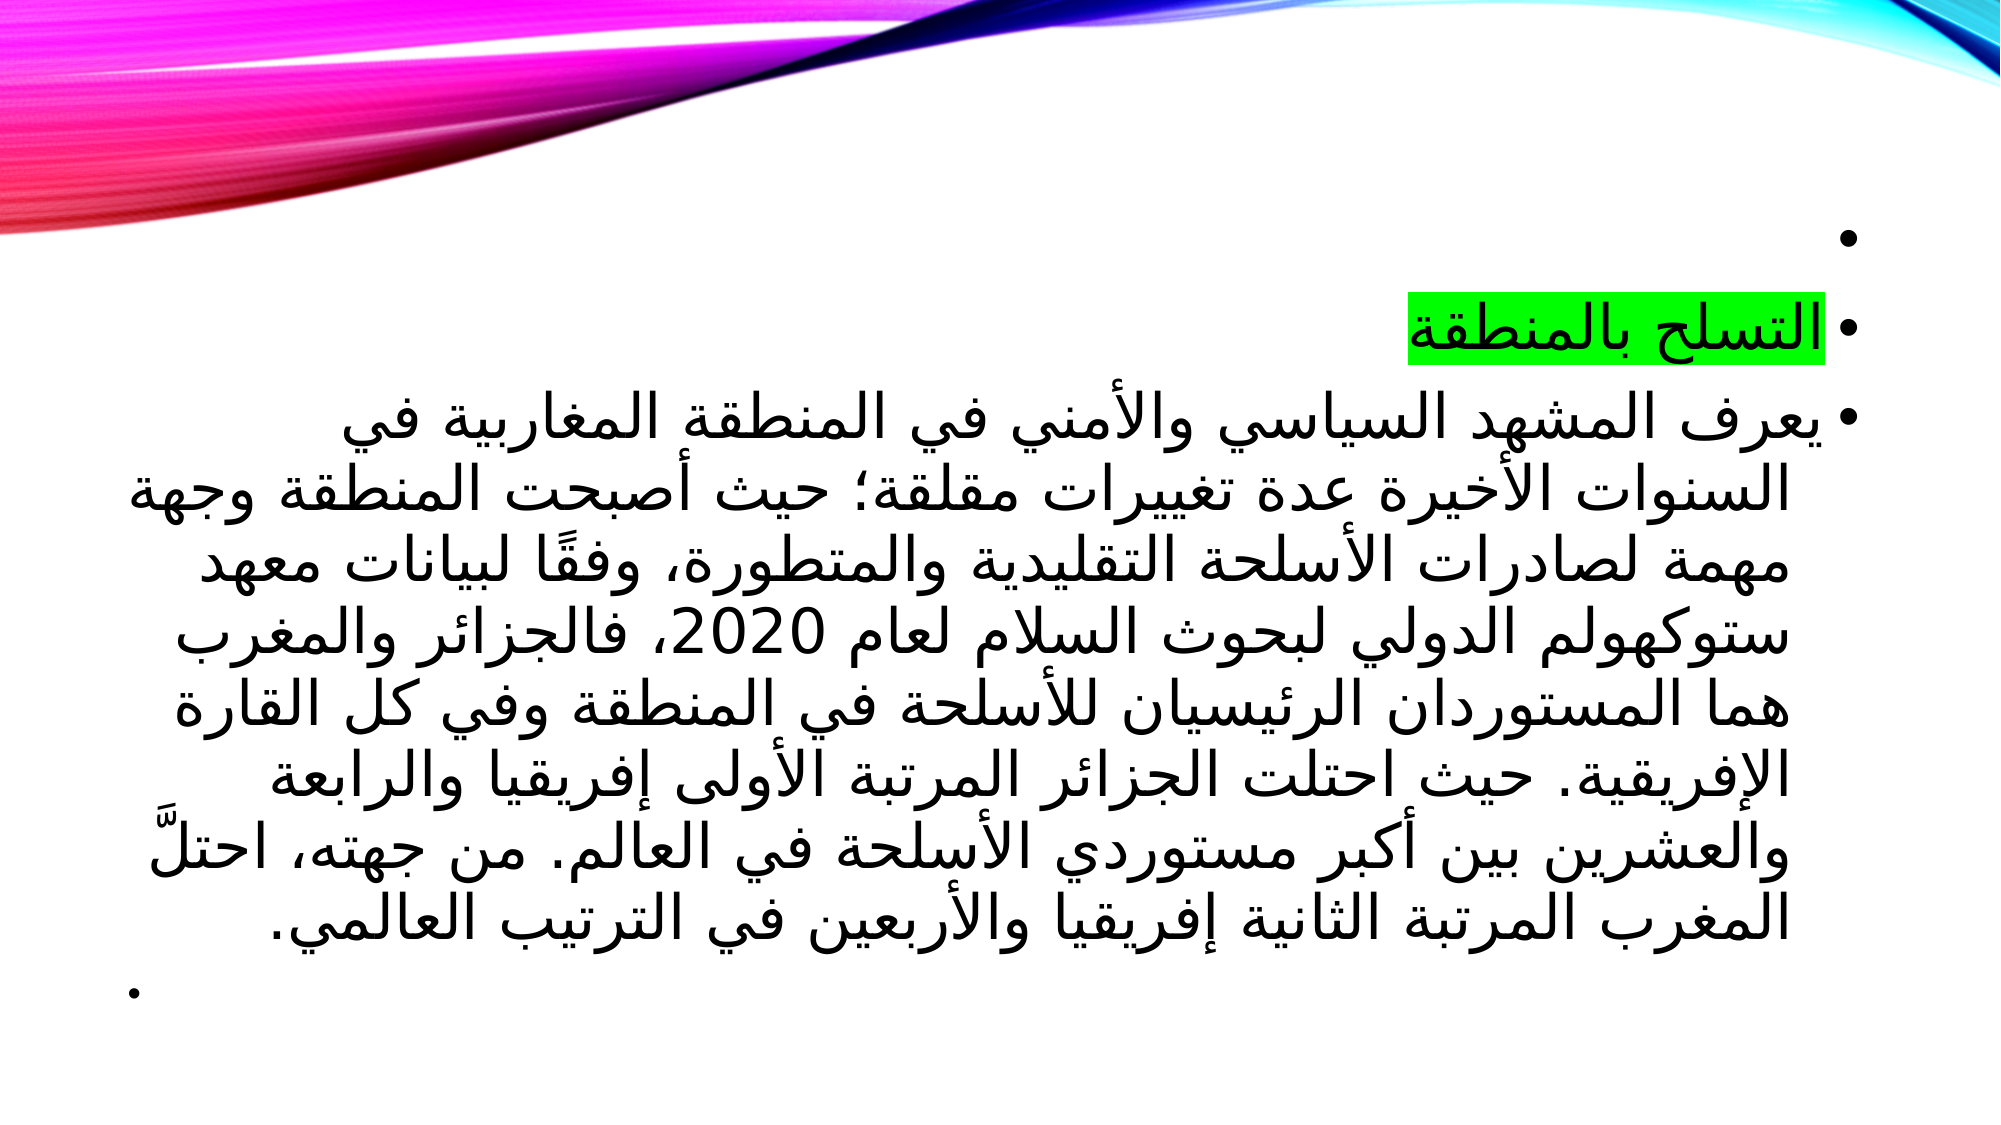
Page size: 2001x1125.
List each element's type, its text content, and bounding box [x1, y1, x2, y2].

list التسلح بالمنطقة يعرف المشهد السياسي والأمني في المنطقة المغاربية في السنوات الأخيرة عدة تغييرات مقلقة؛ حيث أصبحت المنطقة وجهة مهمة لصادرات الأسلحة التقليدية والمتطورة، وفقًا لبيانات معهد ستوكهولم الدولي لبحوث السلام لعام 2020، فالجزائر والمغرب هما المستوردان الرئيسيان للأسلحة في المنطقة وفي كل القارة الإفريقية. حيث احتلت الجزائر المرتبة الأولى إفريقيا والرابعة والعشرين بين أكبر مستوردي الأسلحة في العالم. من جهته، احتلَّ المغرب المرتبة الثانية إفريقيا والأربعين في الترتيب العالمي. [112, 193, 1888, 1021]
